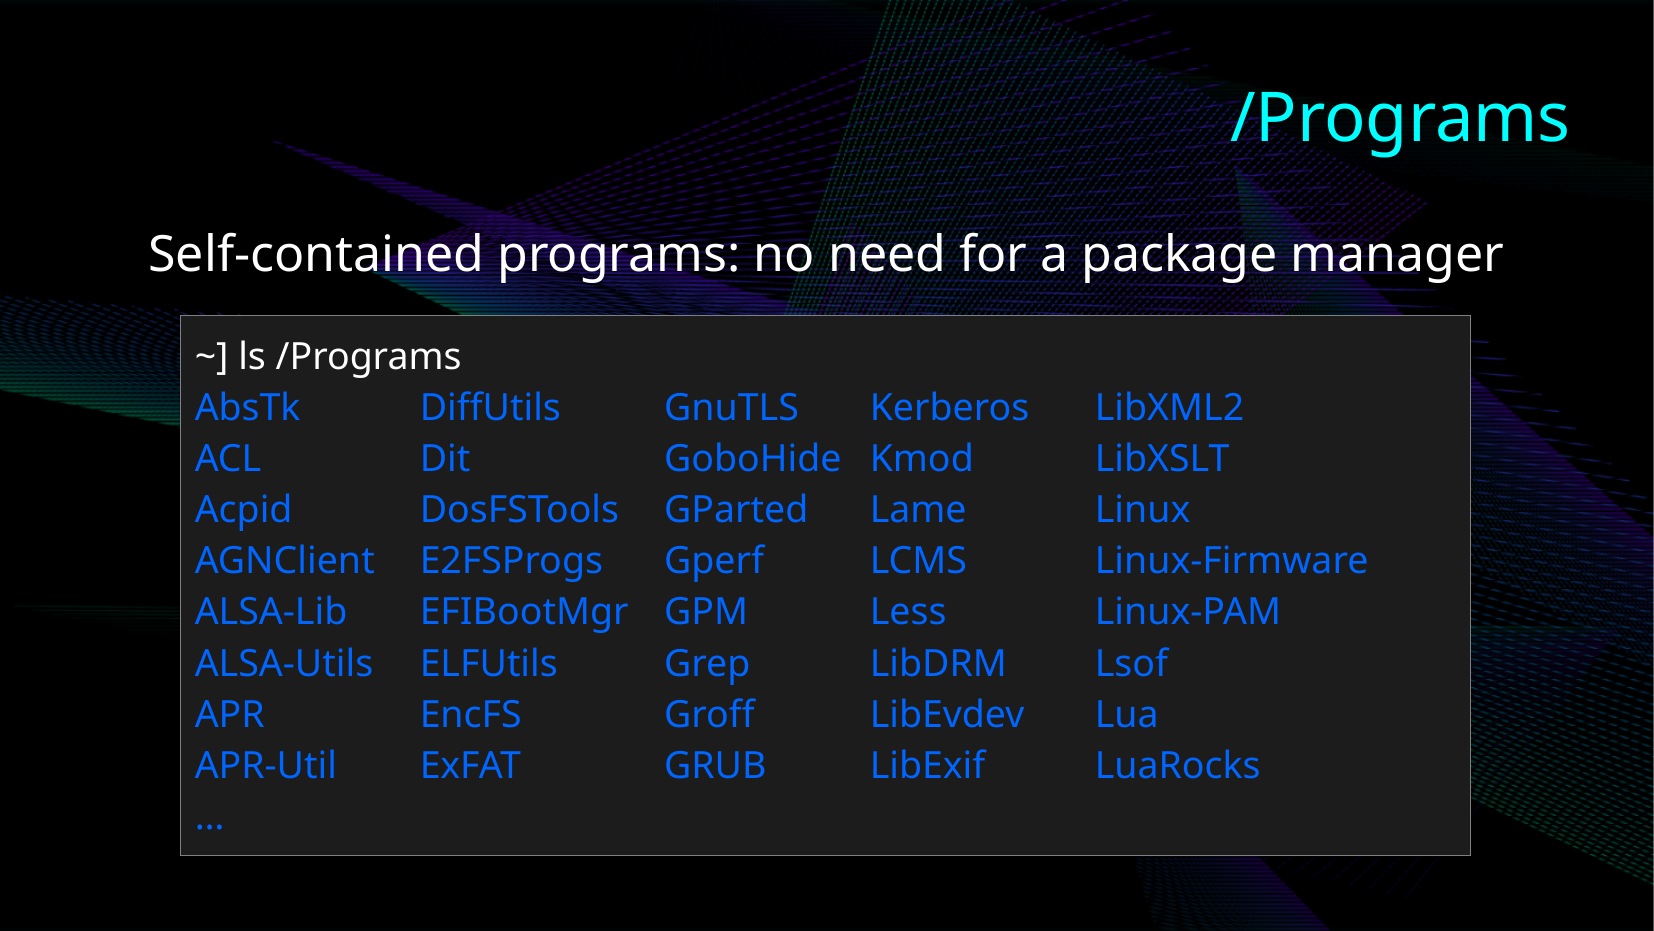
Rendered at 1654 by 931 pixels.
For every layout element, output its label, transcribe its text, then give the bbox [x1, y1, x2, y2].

picture [0, 0, 1654, 931]
list Self-contained programs: no need for a package manager [82, 217, 1571, 758]
title /Programs [82, 37, 1571, 193]
text_box ~] ls /Programs AbsTk DiffUtils GnuTLS Kerberos LibXML2 ACL Dit GoboHide Kmod LibXSLT Acpid DosFSTools GParted Lame Linux AGNClient E2FSProgs Gperf LCMS Linux-Firmware ALSA-Lib EFIBootMgr GPM Less Linux-PAM ALSA-Utils ELFUtils Grep LibDRM Lsof APR EncFS Groff LibEvdev Lua APR-Util ExFAT GRUB LibExif LuaRocks … [180, 315, 1471, 856]
